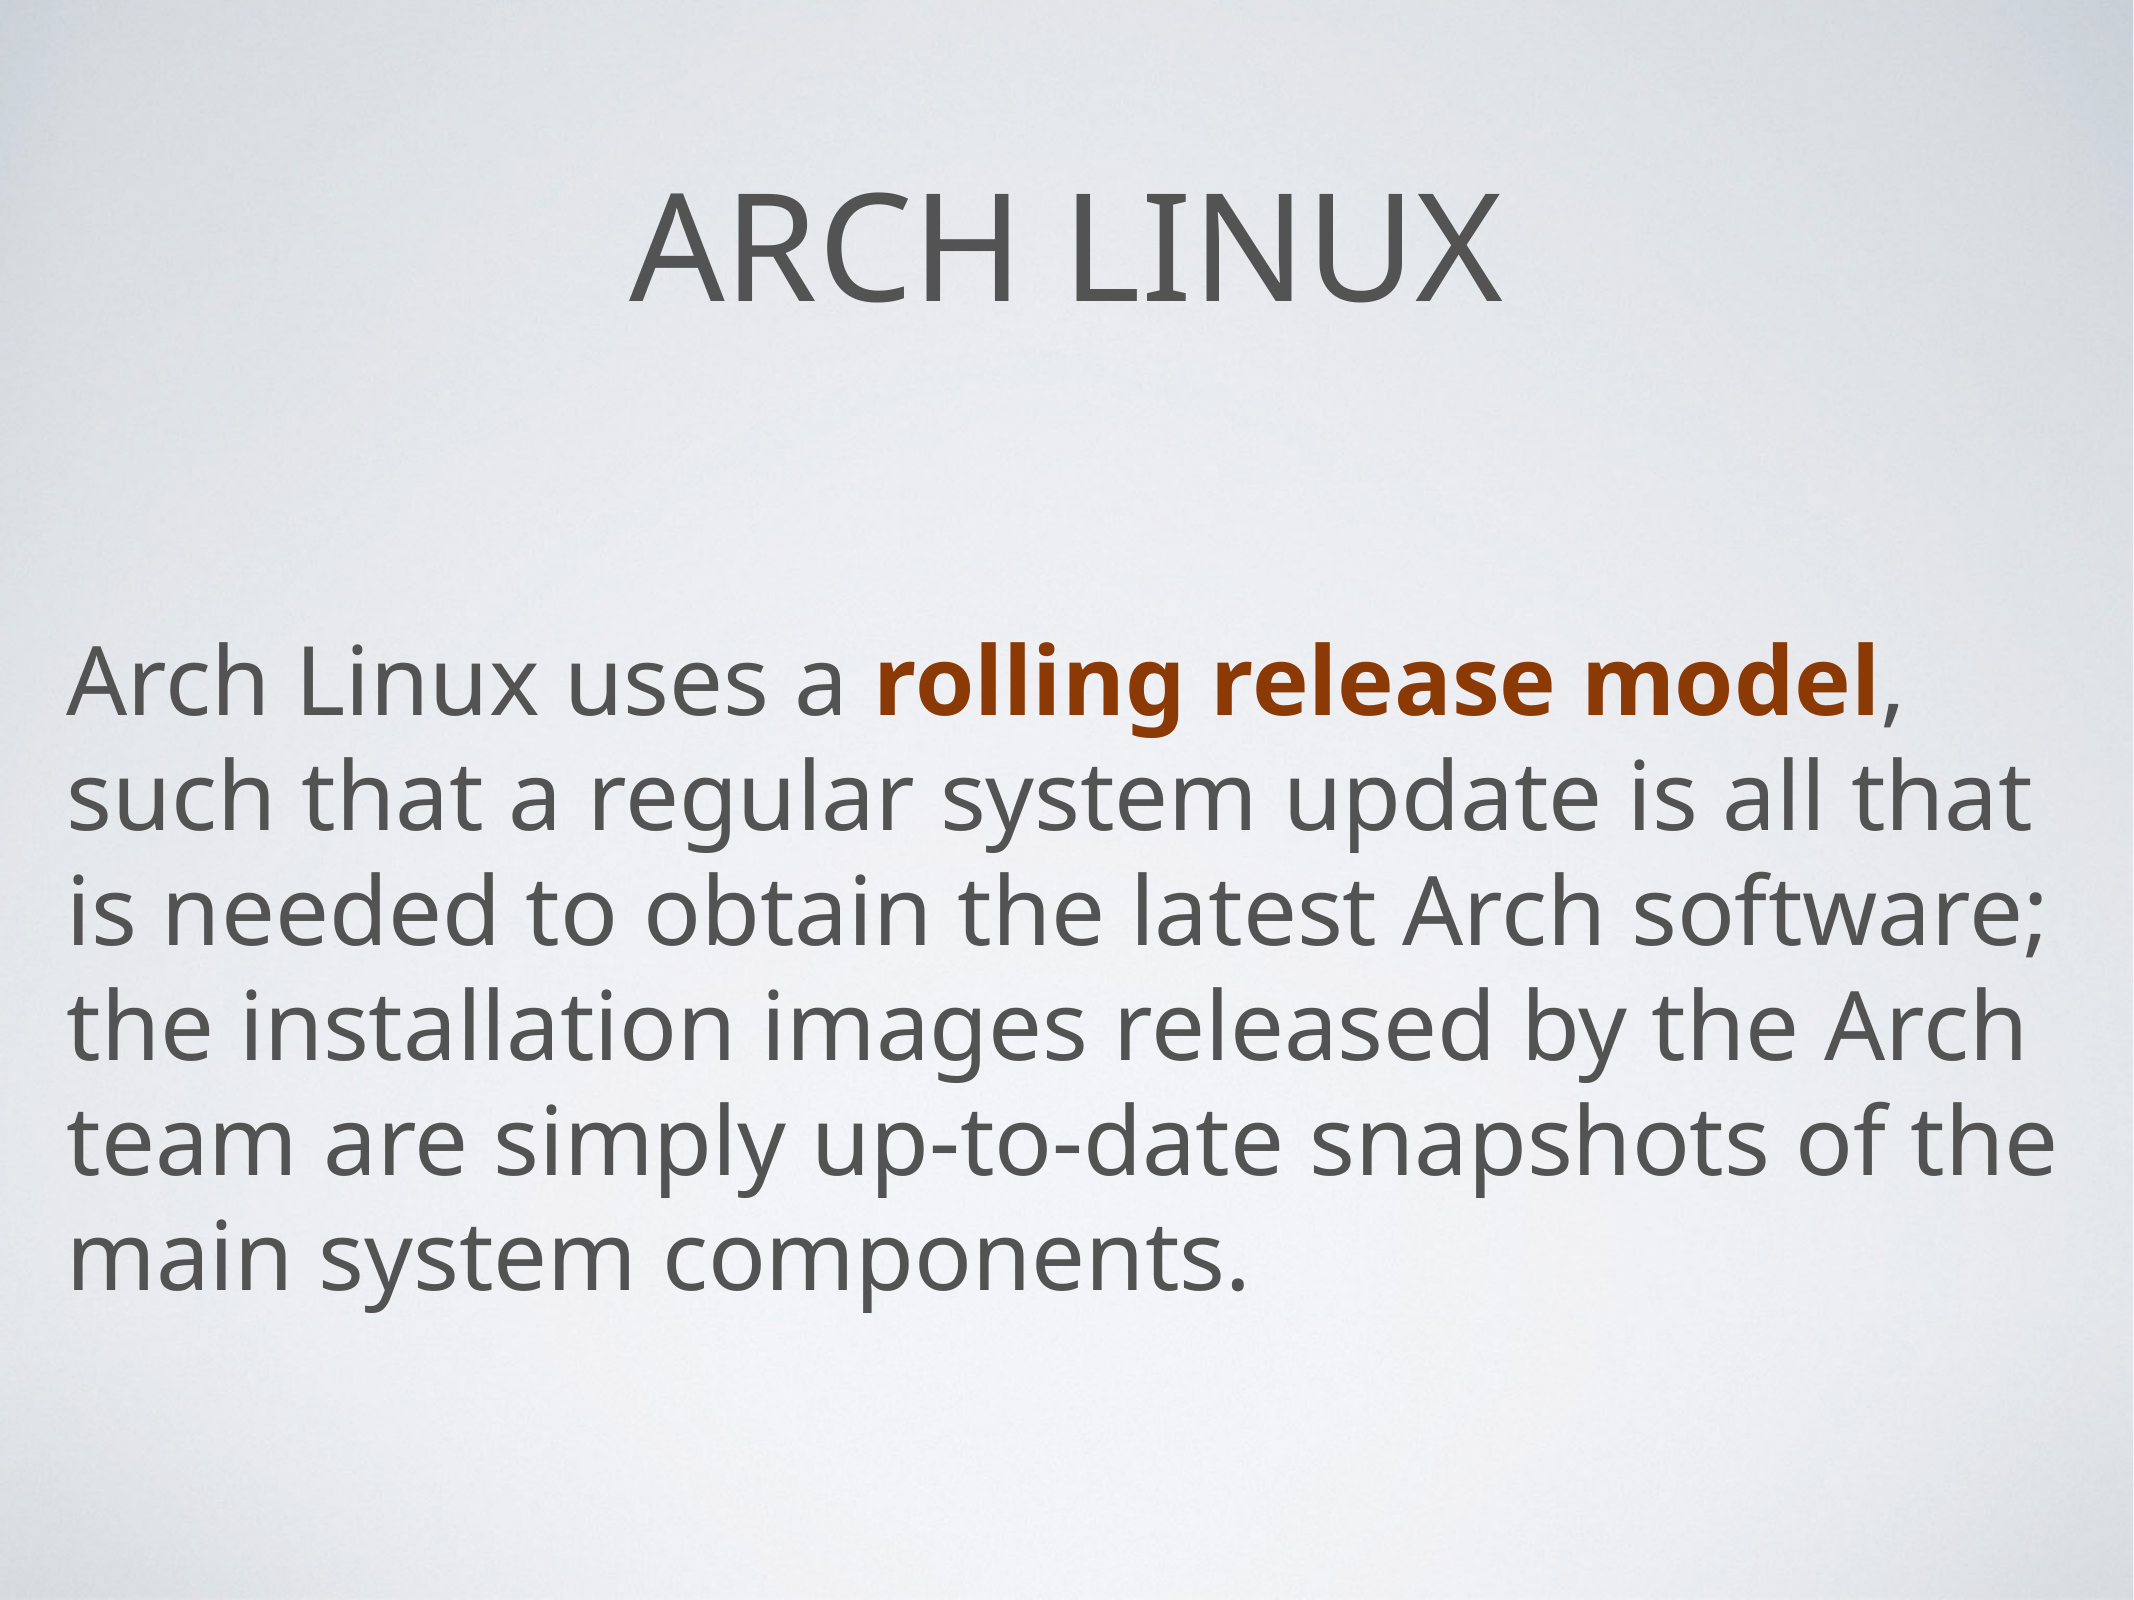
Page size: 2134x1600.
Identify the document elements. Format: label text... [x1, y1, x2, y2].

title Arch Linux [58, 41, 2075, 442]
picture [0, 0, 2134, 1600]
list Arch Linux uses a rolling release model, such that a regular system update is all that is needed to obtain the latest Arch software; the installation images released by the Arch team are simply up-to-date snapshots of the main system components. [58, 447, 2075, 1482]
